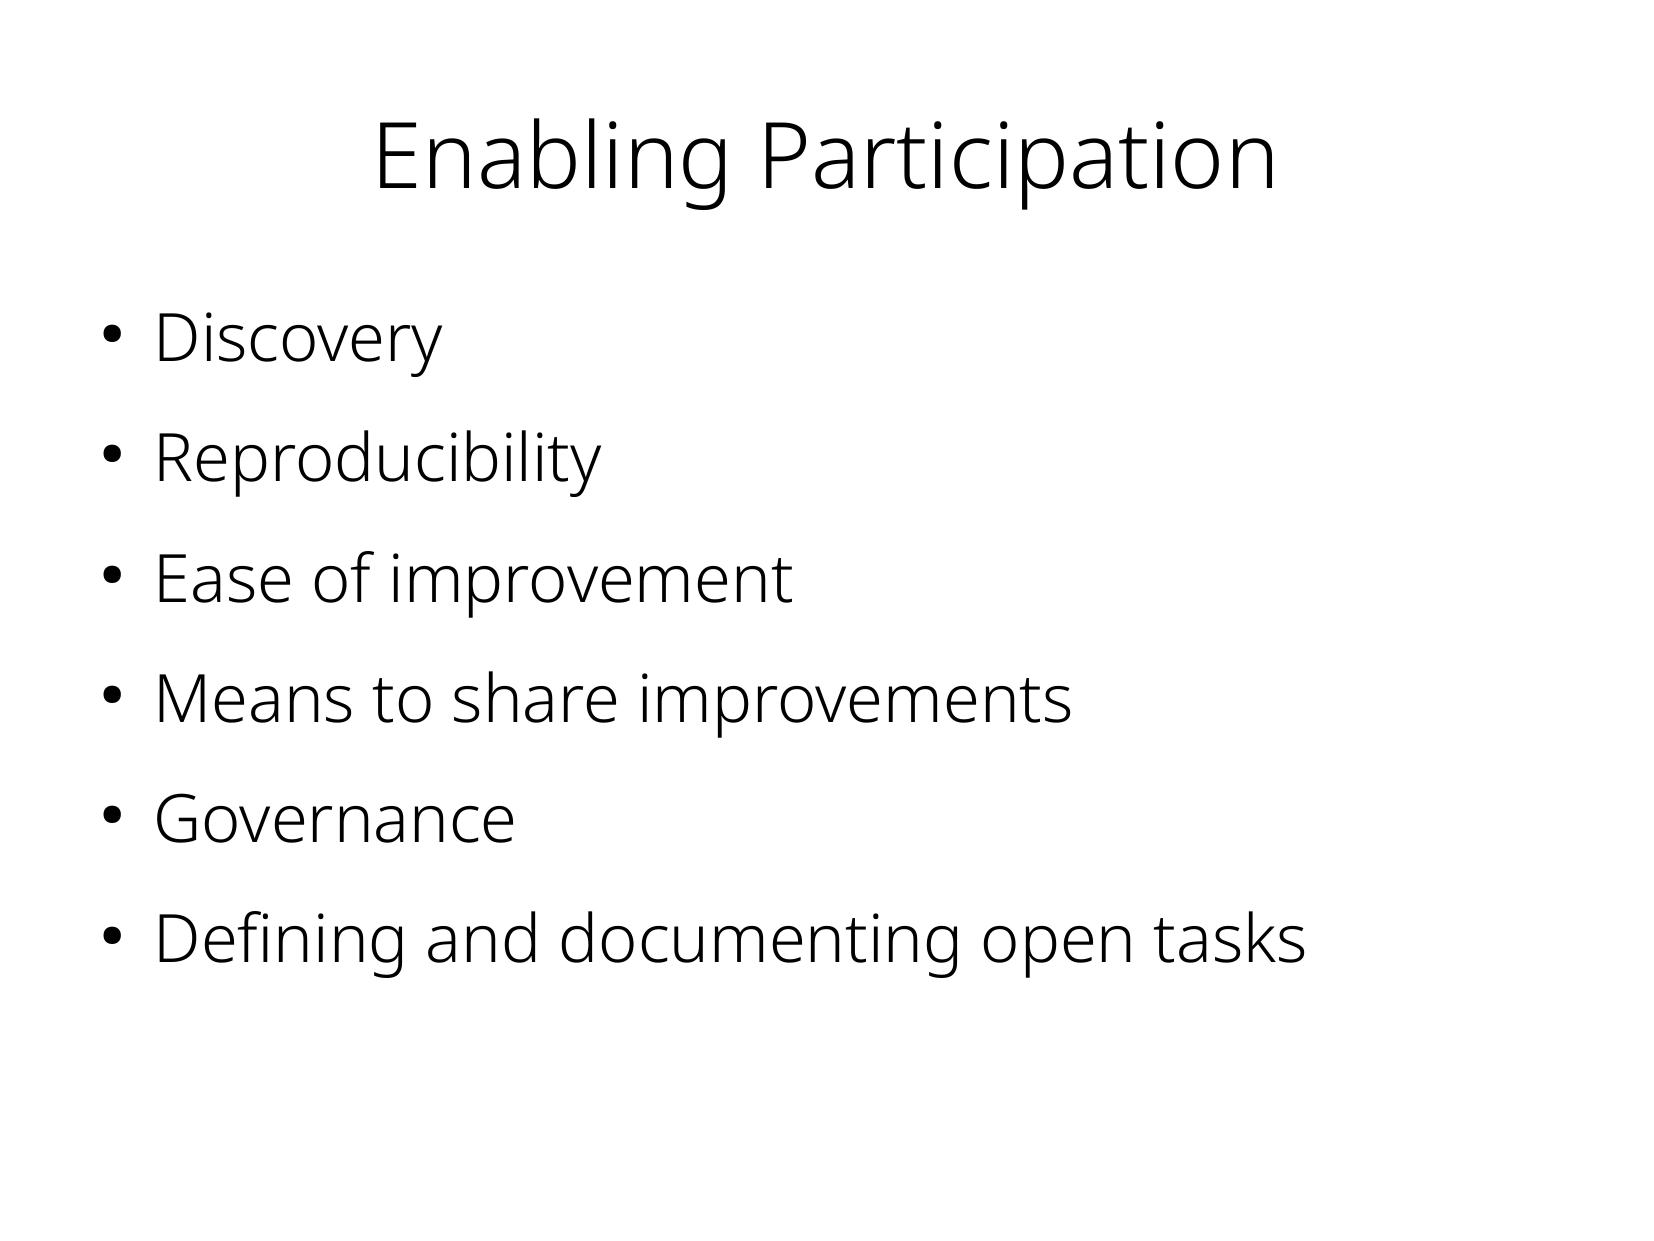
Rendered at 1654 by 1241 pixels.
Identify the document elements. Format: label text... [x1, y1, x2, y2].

title Enabling Participation [82, 49, 1571, 257]
list Discovery Reproducibility Ease of improvement Means to share improvements Governance Defining and documenting open tasks [82, 290, 1571, 1010]
